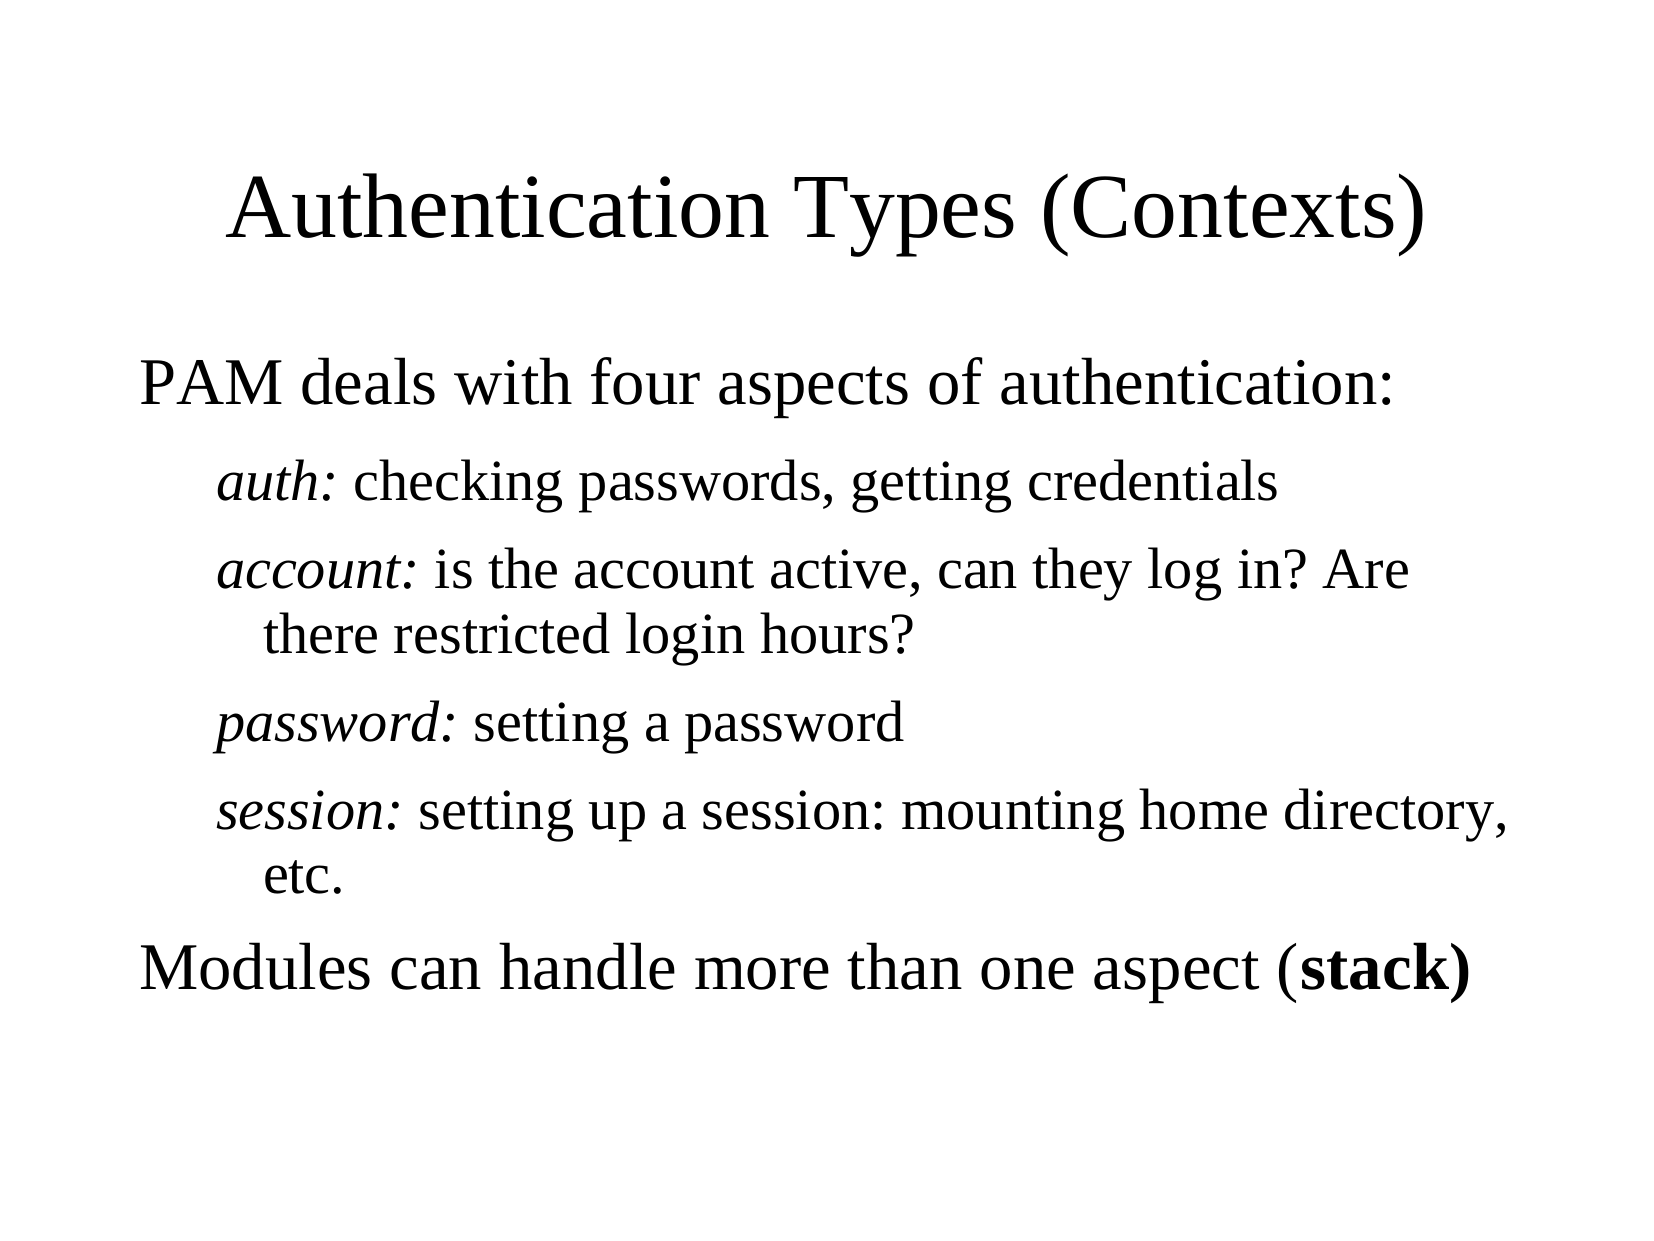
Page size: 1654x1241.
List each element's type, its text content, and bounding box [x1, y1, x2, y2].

title Authentication Types (Contexts) [121, 102, 1534, 311]
list PAM deals with four aspects of authentication: auth: checking passwords, getting credentials account: is the account active, can they log in? Are there restricted login hours? password: setting a password session: setting up a session: mounting home directory, etc. Modules can handle more than one aspect (stack) [121, 344, 1534, 1152]
